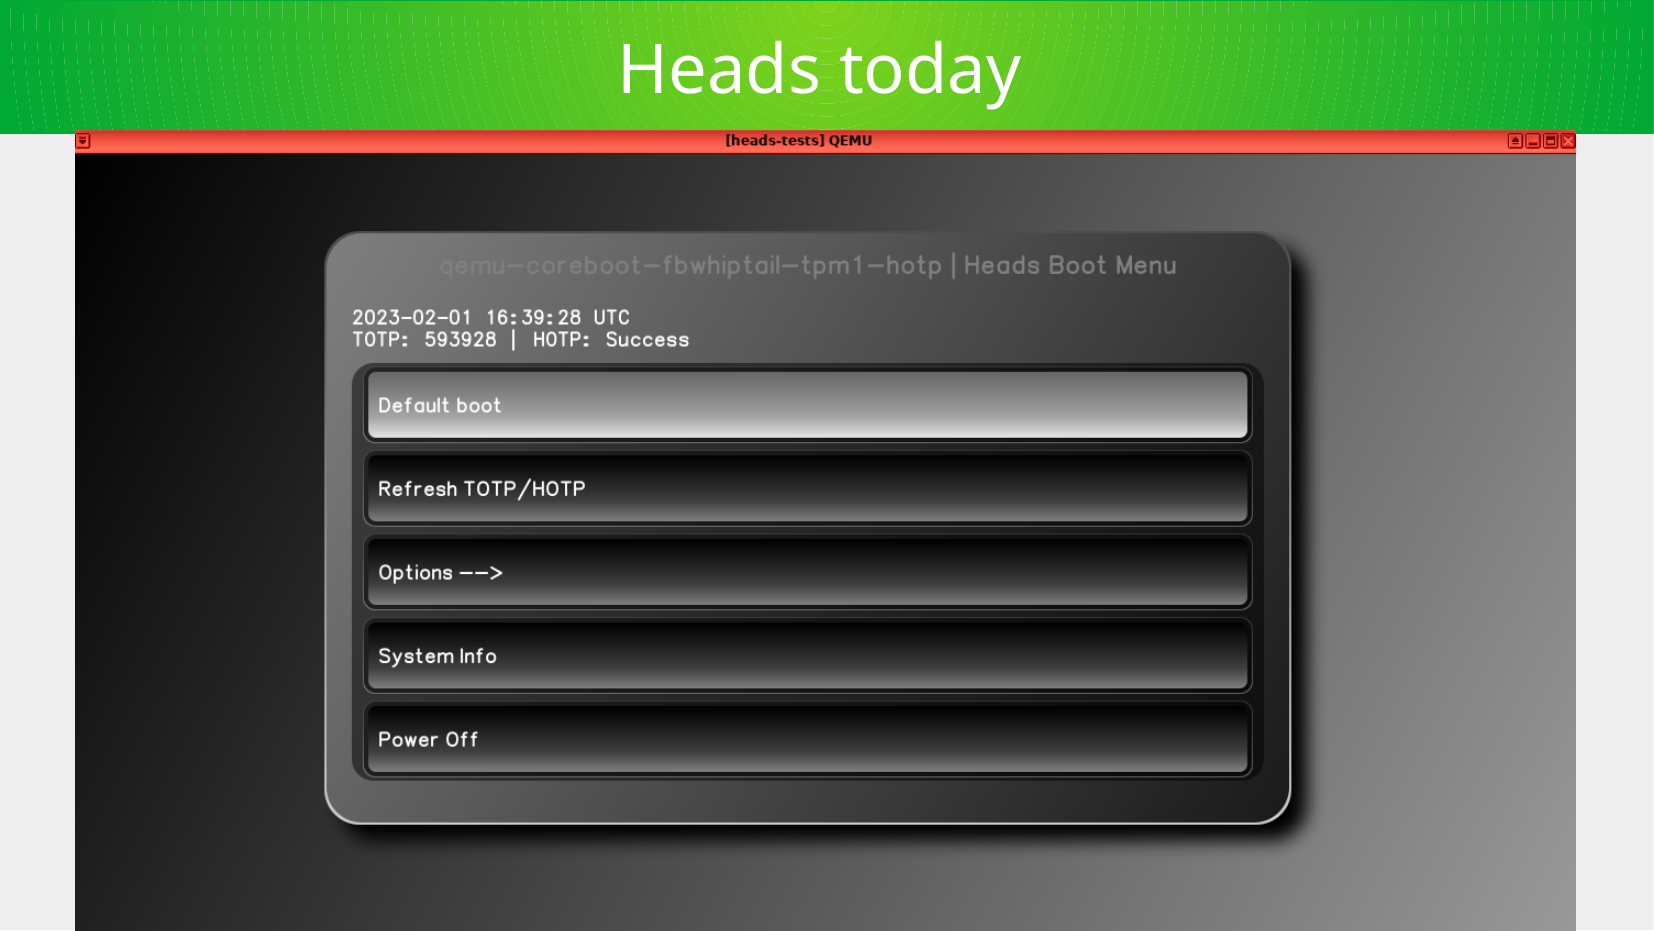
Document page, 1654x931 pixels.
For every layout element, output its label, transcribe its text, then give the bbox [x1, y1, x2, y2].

title Heads today [73, 14, 1565, 119]
picture [75, 130, 1576, 931]
